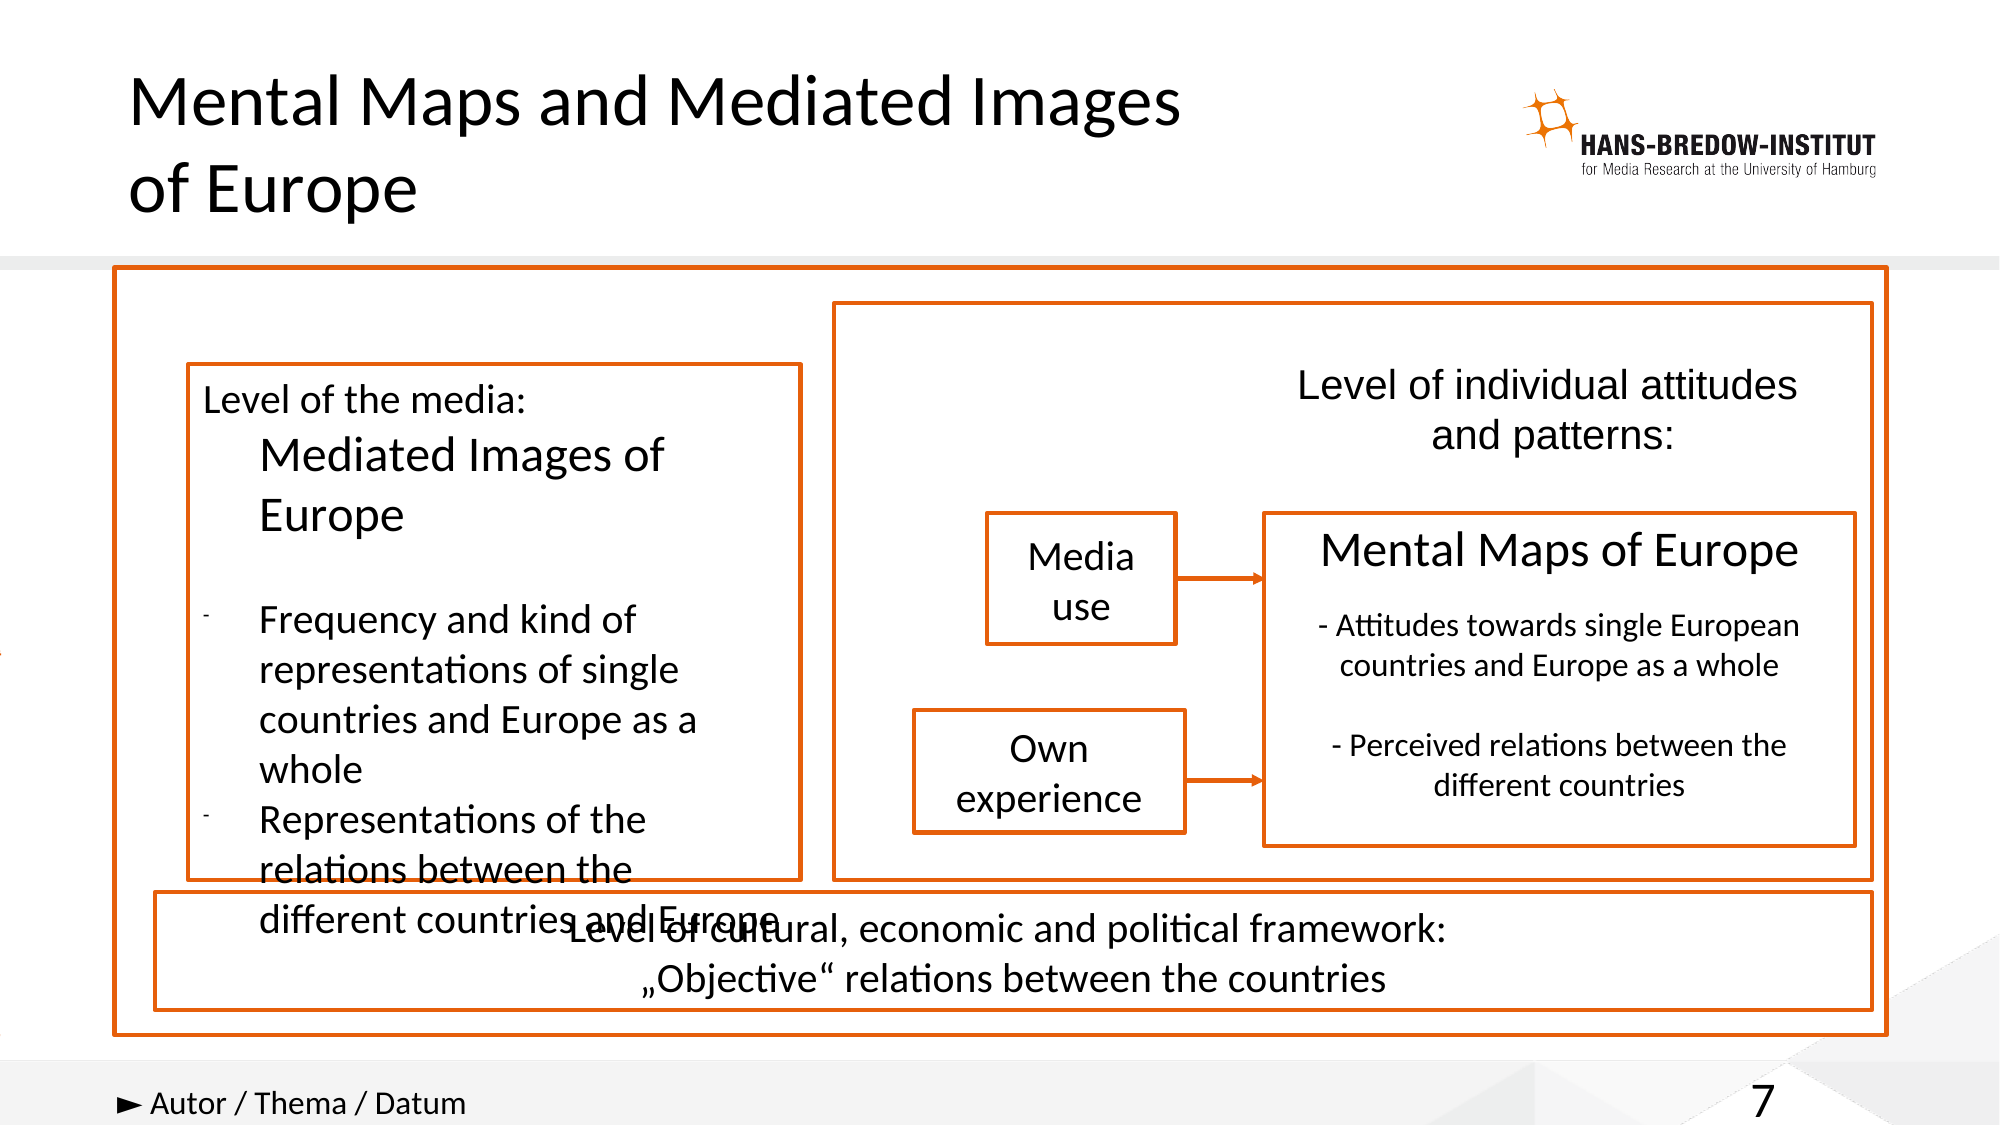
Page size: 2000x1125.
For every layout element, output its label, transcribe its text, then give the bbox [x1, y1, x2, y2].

picture [1522, 89, 1876, 178]
text_box Level of cultural, economic and political framework: „Objective“ relations between the countries [154, 892, 1872, 1011]
text_box Own experience [913, 710, 1185, 833]
text_box Level of the media: Mediated Images of Europe Frequency and kind of representations of single countries and Europe as a whole Representations of the relations between the different countries and Europe [188, 364, 801, 881]
text_box Level of individual attitudes and patterns: [1256, 350, 1851, 501]
text_box <Nummer> [1735, 1060, 1827, 1125]
text_box Mental Maps of Europe - Attitudes towards single European countries and Europe as a whole - Perceived relations between the different countries [1264, 512, 1855, 847]
text_box Media use [987, 512, 1176, 645]
text_box [114, 267, 1887, 1036]
text_box Mental Maps and Mediated Images of Europe [113, 45, 1413, 233]
